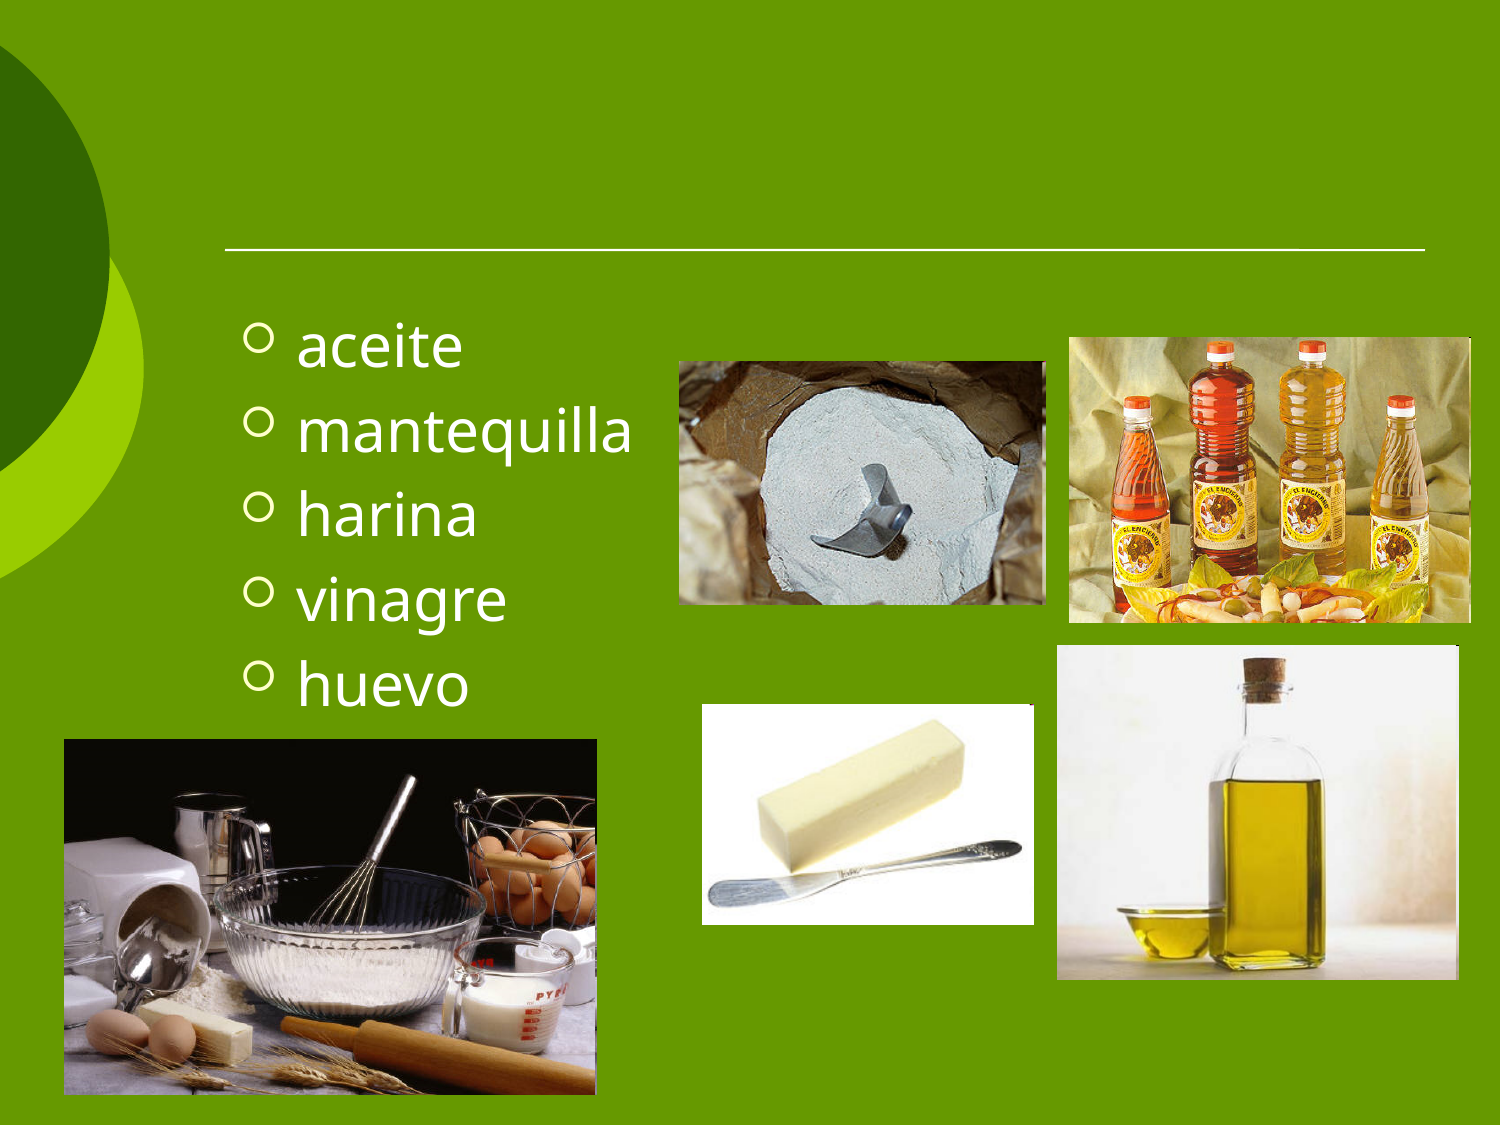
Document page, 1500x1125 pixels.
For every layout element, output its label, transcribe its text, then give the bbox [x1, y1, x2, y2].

picture [1057, 645, 1459, 980]
list aceite mantequilla harina vinagre huevo [224, 299, 1425, 975]
picture [679, 361, 1046, 605]
picture [702, 704, 1034, 925]
picture [1069, 337, 1471, 623]
picture [64, 739, 597, 1095]
